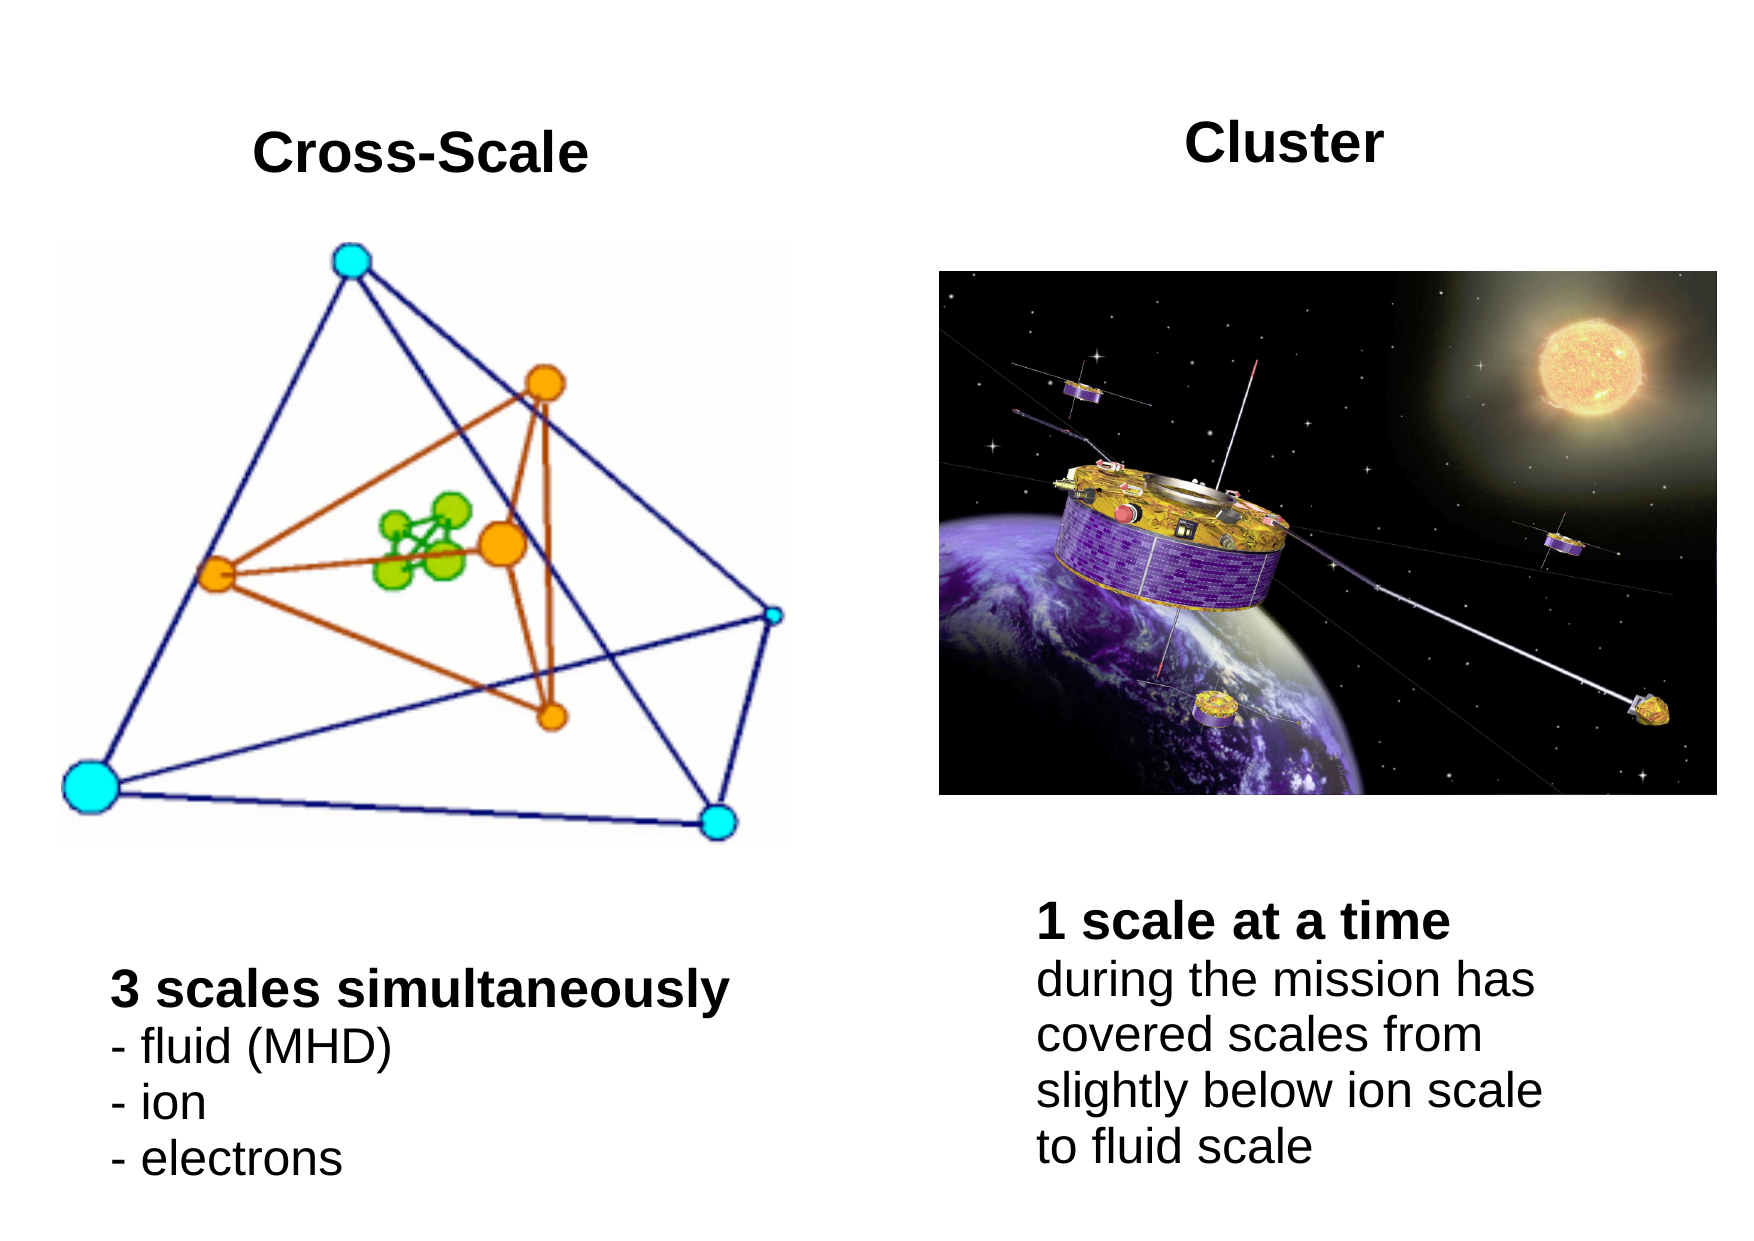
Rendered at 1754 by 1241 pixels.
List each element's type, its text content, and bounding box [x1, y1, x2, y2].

text_box 3 scales simultaneously - fluid (MHD) - ion - electrons [95, 950, 786, 1195]
text_box 1 scale at a time during the mission has covered scales from slightly below ion scale to fluid scale [1021, 882, 1607, 1183]
picture [939, 271, 1717, 795]
text_box Cluster [1169, 101, 1415, 184]
text_box Cross-Scale [237, 112, 628, 194]
picture [61, 242, 789, 845]
